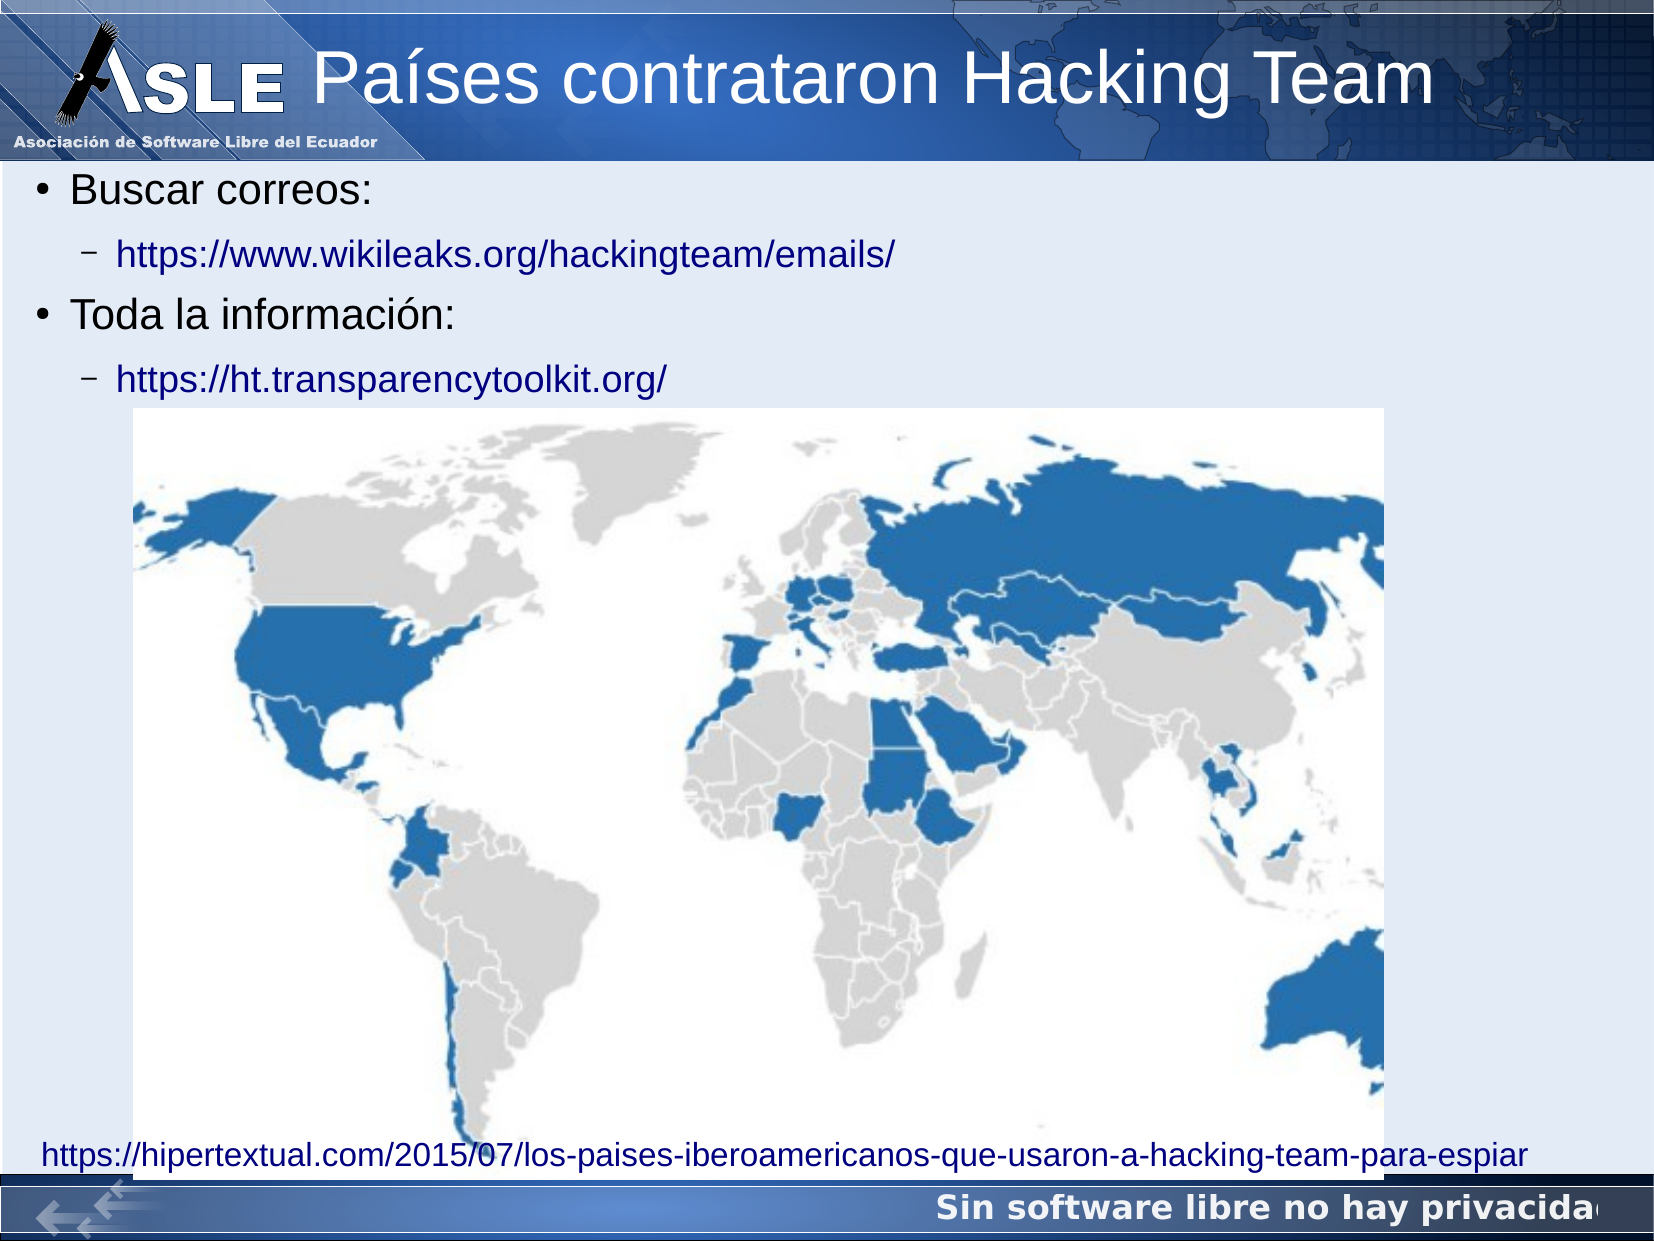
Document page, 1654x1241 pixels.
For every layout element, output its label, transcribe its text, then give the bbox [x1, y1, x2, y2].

picture [133, 408, 1384, 1129]
list Buscar correos: https://www.wikileaks.org/hackingteam/emails/ Toda la información: https://ht.transparencytoolkit.org/ [23, 165, 1536, 402]
text_box https://hipertextual.com/2015/07/los-paises-iberoamericanos-que-usaron-a-hacking-team-para-espiar [26, 1129, 1628, 1229]
title Países contrataron Hacking Team [23, 26, 1642, 130]
